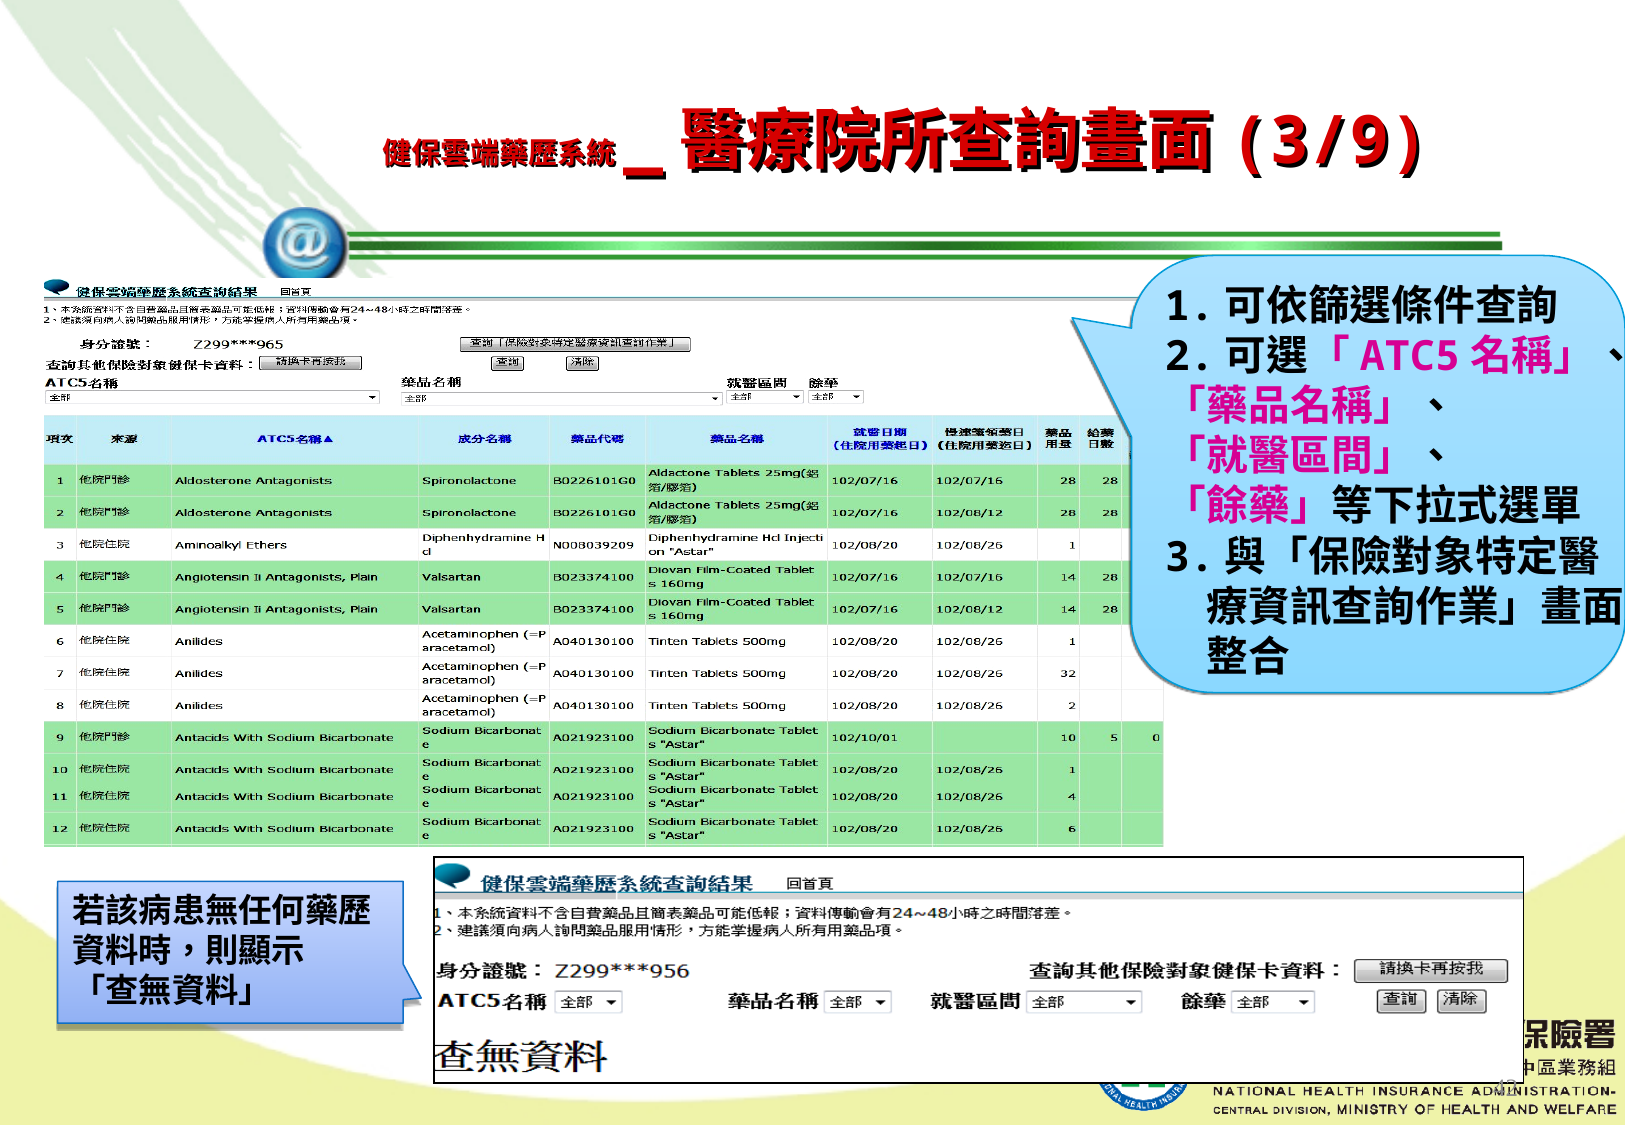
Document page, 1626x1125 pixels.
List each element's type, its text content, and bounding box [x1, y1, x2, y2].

title 健保雲端藥歷系統_醫療院所查詢畫面(3/9) [186, 66, 1625, 209]
picture [44, 278, 1167, 847]
picture [434, 857, 1523, 1083]
text_box 若該病患無任何藥歷 資料時，則顯示 「查無資料」 [57, 881, 422, 1024]
text_box [1478, 1046, 1560, 1125]
text_box 1.可依篩選條件查詢 2.可選「ATC5名稱」、 「藥品名稱」、 「就醫區間」、 「餘藥」等下拉式選單 3.與「保險對象特定醫 療資訊查詢作業」畫面 整合 [1072, 255, 1625, 693]
